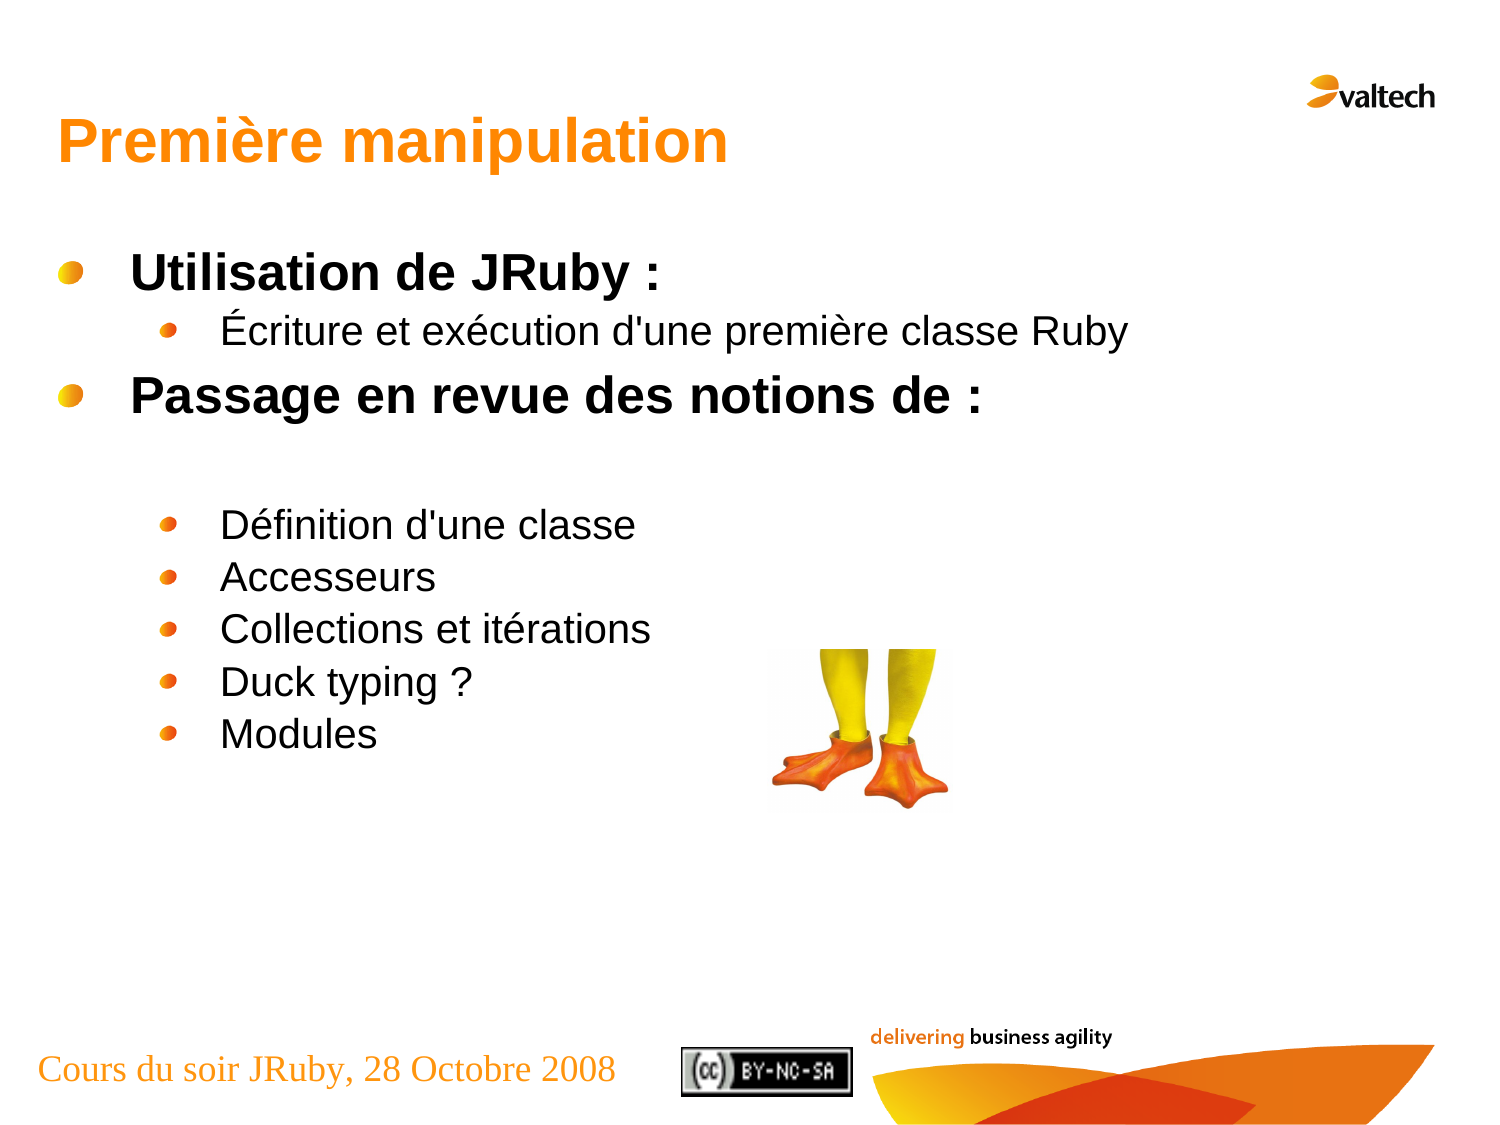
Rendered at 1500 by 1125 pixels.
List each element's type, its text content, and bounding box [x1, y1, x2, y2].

title Première manipulation [56, 57, 1293, 226]
list Utilisation de JRuby : Écriture et exécution d'une première classe Ruby Passage en revue des notions de : Définition d'une classe Accesseurs Collections et itérations Duck typing ? Modules [57, 243, 1388, 1024]
picture [681, 1047, 853, 1097]
picture [1305, 73, 1436, 109]
picture [767, 649, 953, 813]
picture [868, 1026, 1436, 1125]
